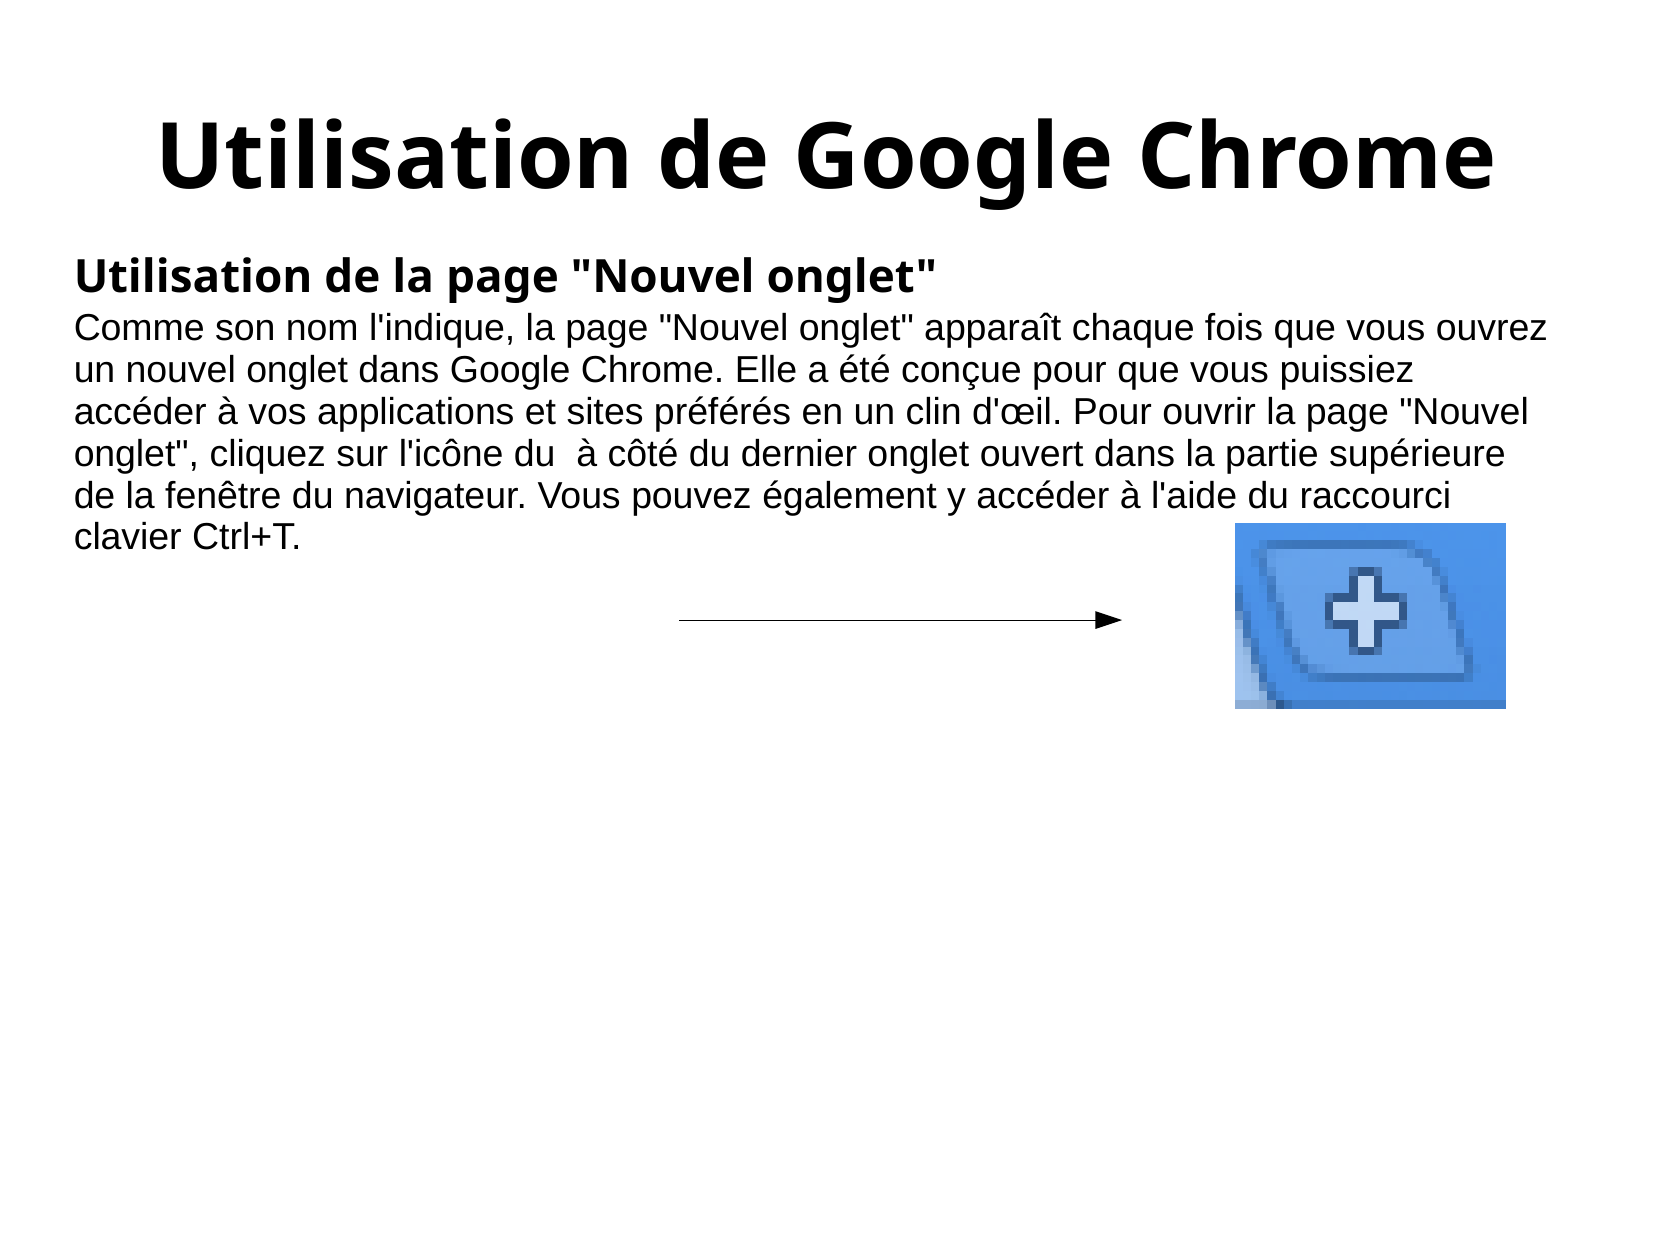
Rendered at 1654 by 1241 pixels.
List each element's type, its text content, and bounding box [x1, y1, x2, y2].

title Utilisation de Google Chrome [82, 56, 1571, 250]
text_box Utilisation de la page "Nouvel onglet" Comme son nom l'indique, la page "Nouvel onglet" apparaît chaque fois que vous ouvrez un nouvel onglet dans Google Chrome. Elle a été conçue pour que vous puissiez accéder à vos applications et sites préférés en un clin d'œil. Pour ouvrir la page "Nouvel onglet", cliquez sur l'icône du à côté du dernier onglet ouvert dans la partie supérieure de la fenêtre du navigateur. Vous pouvez également y accéder à l'aide du raccourci clavier Ctrl+T. [59, 236, 1565, 568]
picture [1235, 523, 1506, 709]
